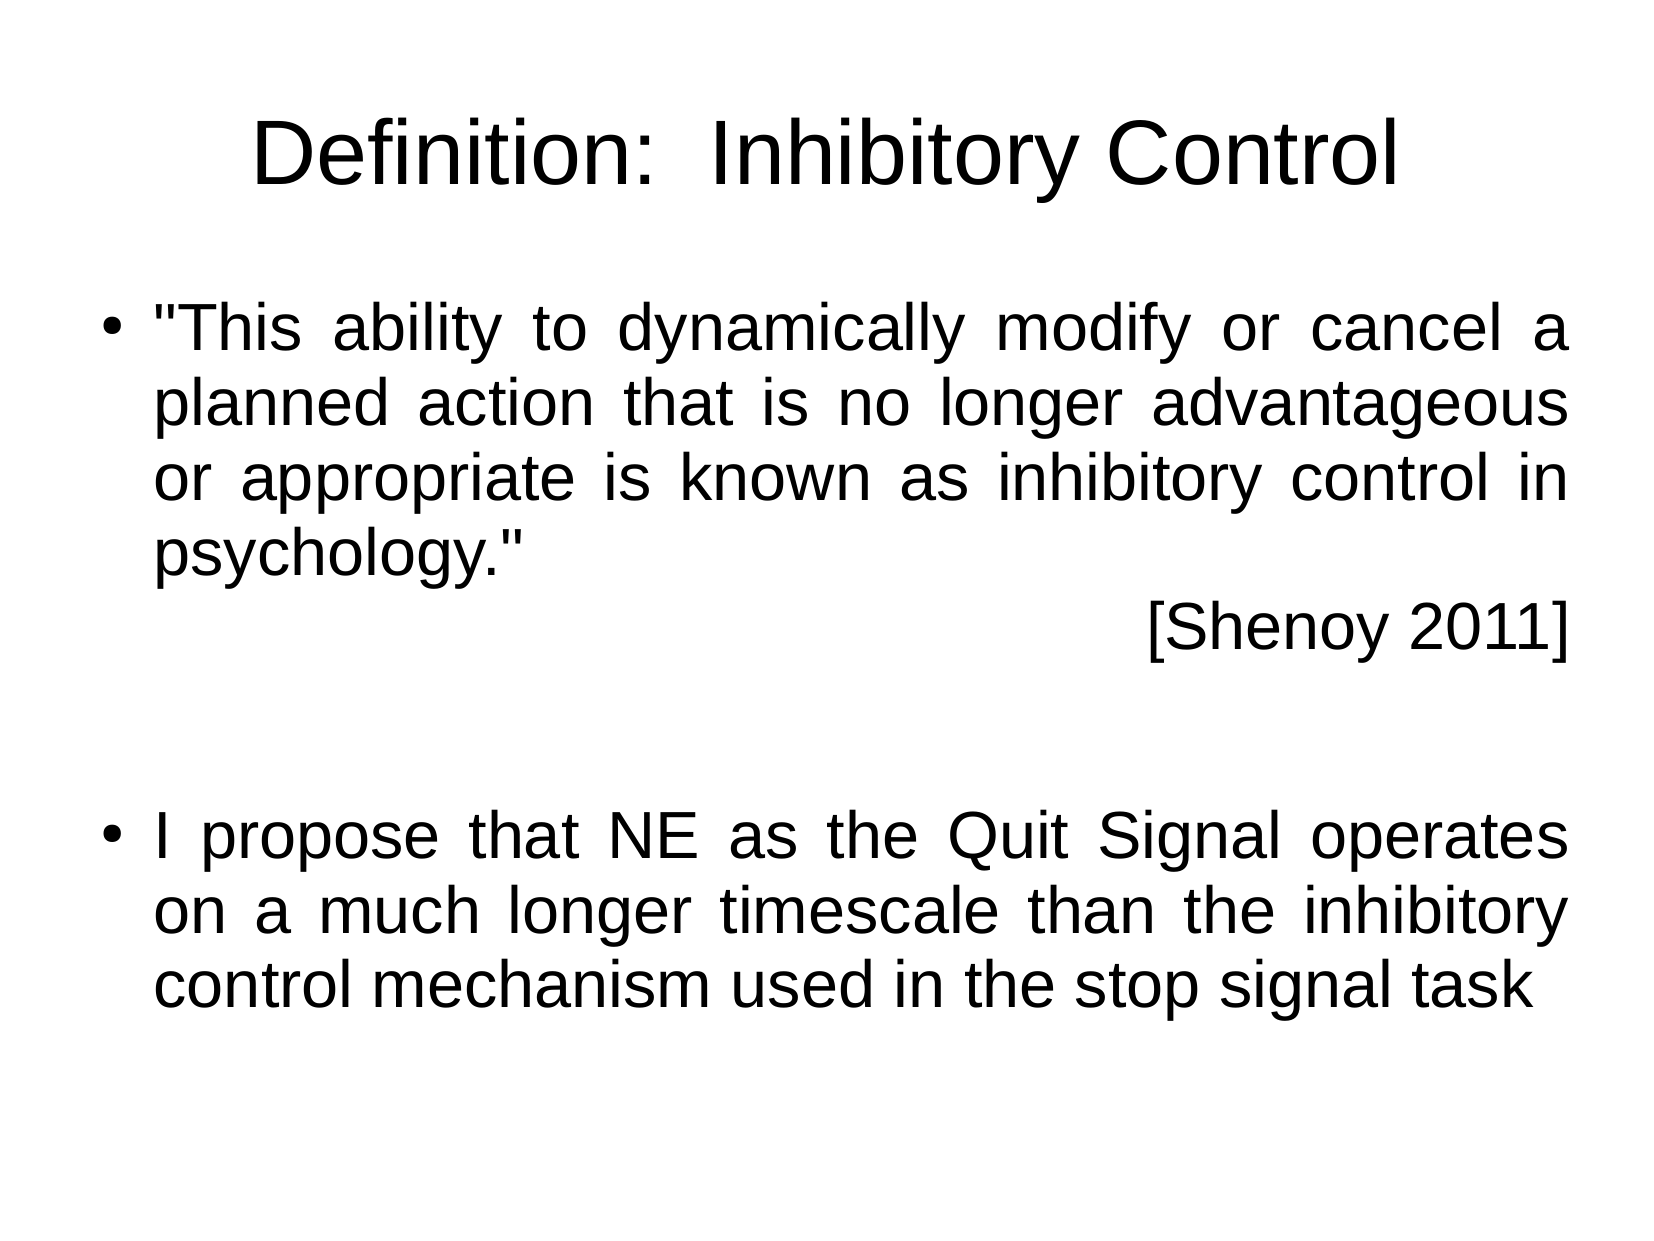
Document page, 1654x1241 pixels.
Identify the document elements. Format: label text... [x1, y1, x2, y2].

title Definition: Inhibitory Control [82, 56, 1571, 250]
list "This ability to dynamically modify or cancel a planned action that is no longer advantageous or appropriate is known as inhibitory control in psychology." [Shenoy 2011] I propose that NE as the Quit Signal operates on a much longer timescale than the inhibitory control mechanism used in the stop signal task [82, 290, 1571, 1094]
